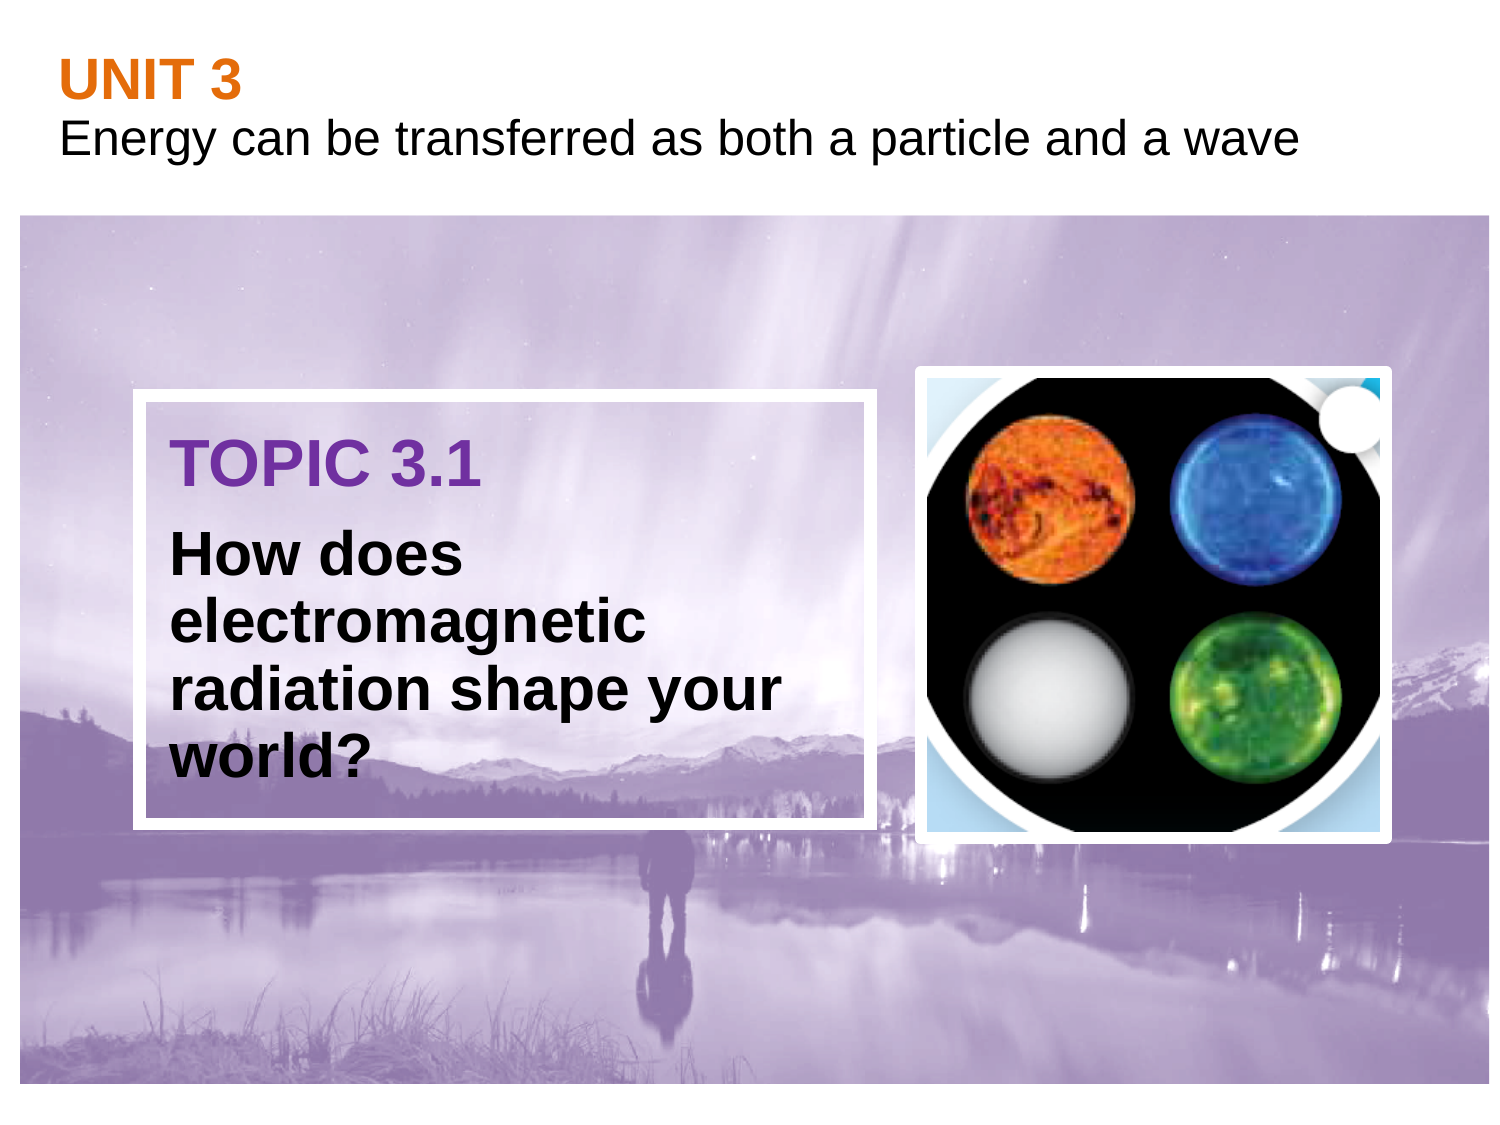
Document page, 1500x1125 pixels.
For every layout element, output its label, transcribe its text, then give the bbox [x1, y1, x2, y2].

picture [20, 216, 1490, 1084]
subtitle TOPIC 3.1 How does electromagnetic radiation shape your world? [139, 395, 871, 825]
title UNIT 3 Energy can be transferred as both a particle and a wave [0, 0, 1500, 216]
